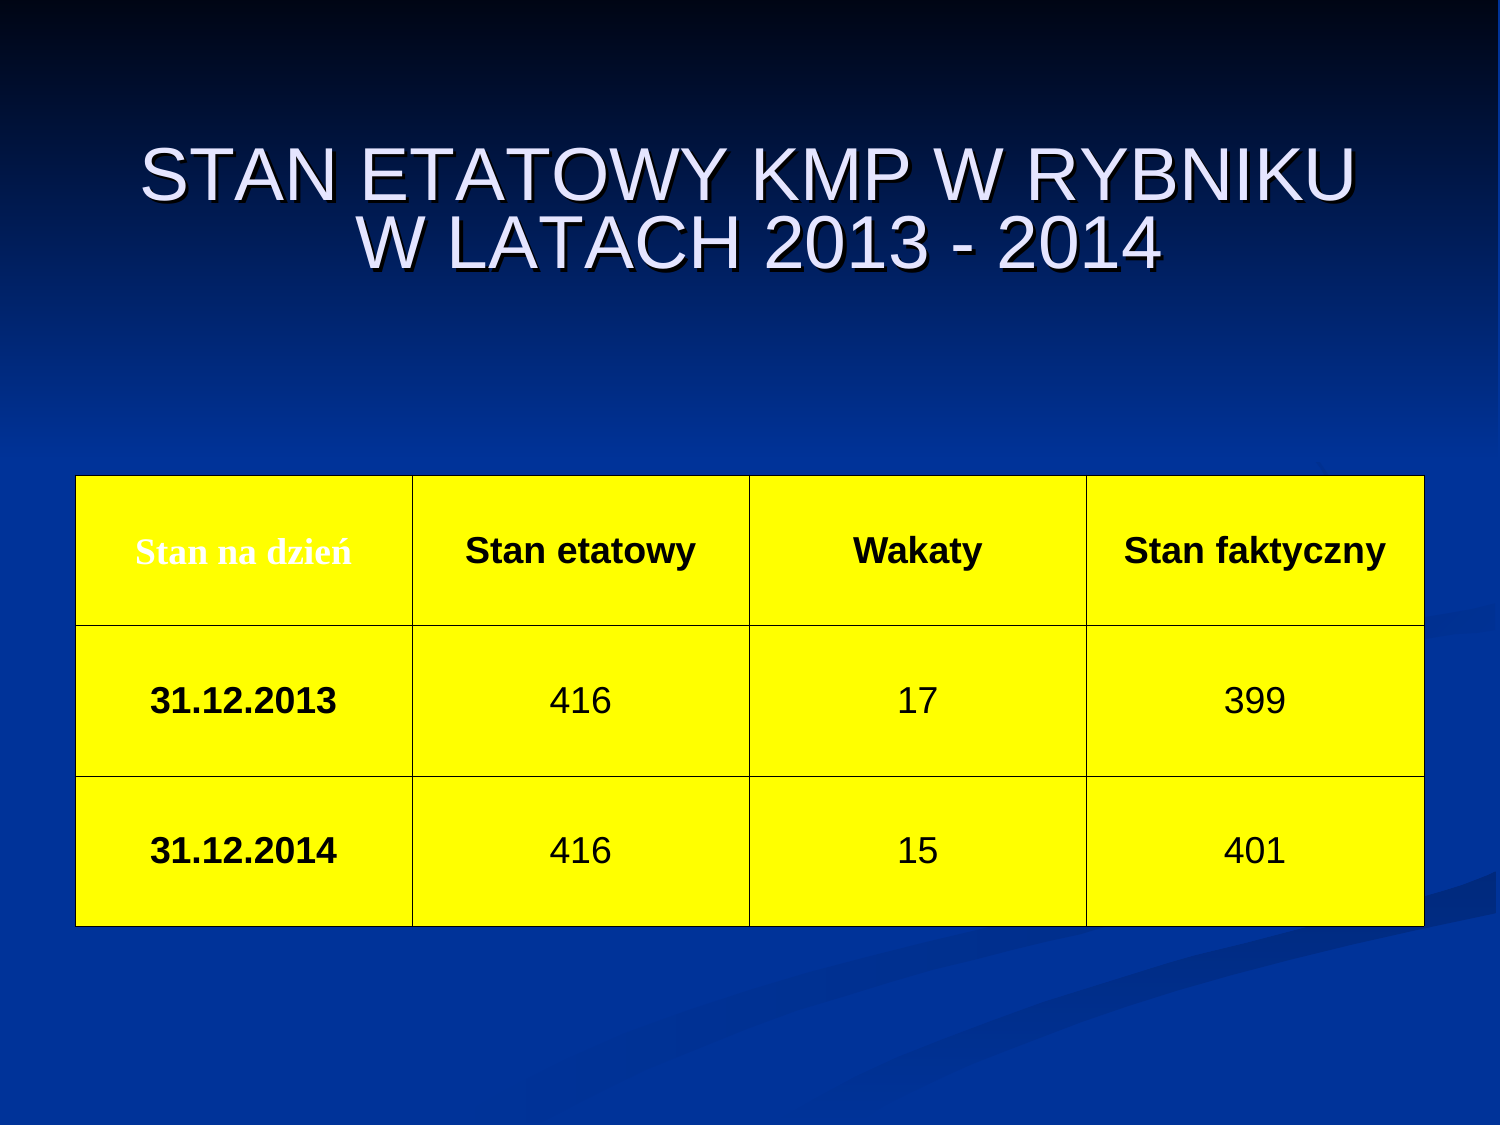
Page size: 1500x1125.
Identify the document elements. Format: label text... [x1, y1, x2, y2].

table_header Stan faktyczny [1087, 476, 1424, 625]
table_header Wakaty [750, 476, 1086, 625]
table_header Stan na dzień [76, 476, 412, 625]
table_cell 15 [750, 777, 1086, 926]
table_cell 401 [1087, 777, 1424, 926]
table_cell 416 [413, 777, 749, 926]
table_cell 31.12.2013 [76, 626, 412, 776]
title STAN ETATOWY KMP W RYBNIKU W LATACH 2013 - 2014 [75, 21, 1424, 256]
table_cell 31.12.2014 [76, 777, 412, 926]
table_cell 416 [413, 626, 749, 776]
table_cell 17 [750, 626, 1086, 776]
table_header Stan etatowy [413, 476, 749, 625]
table_cell 399 [1087, 626, 1424, 776]
